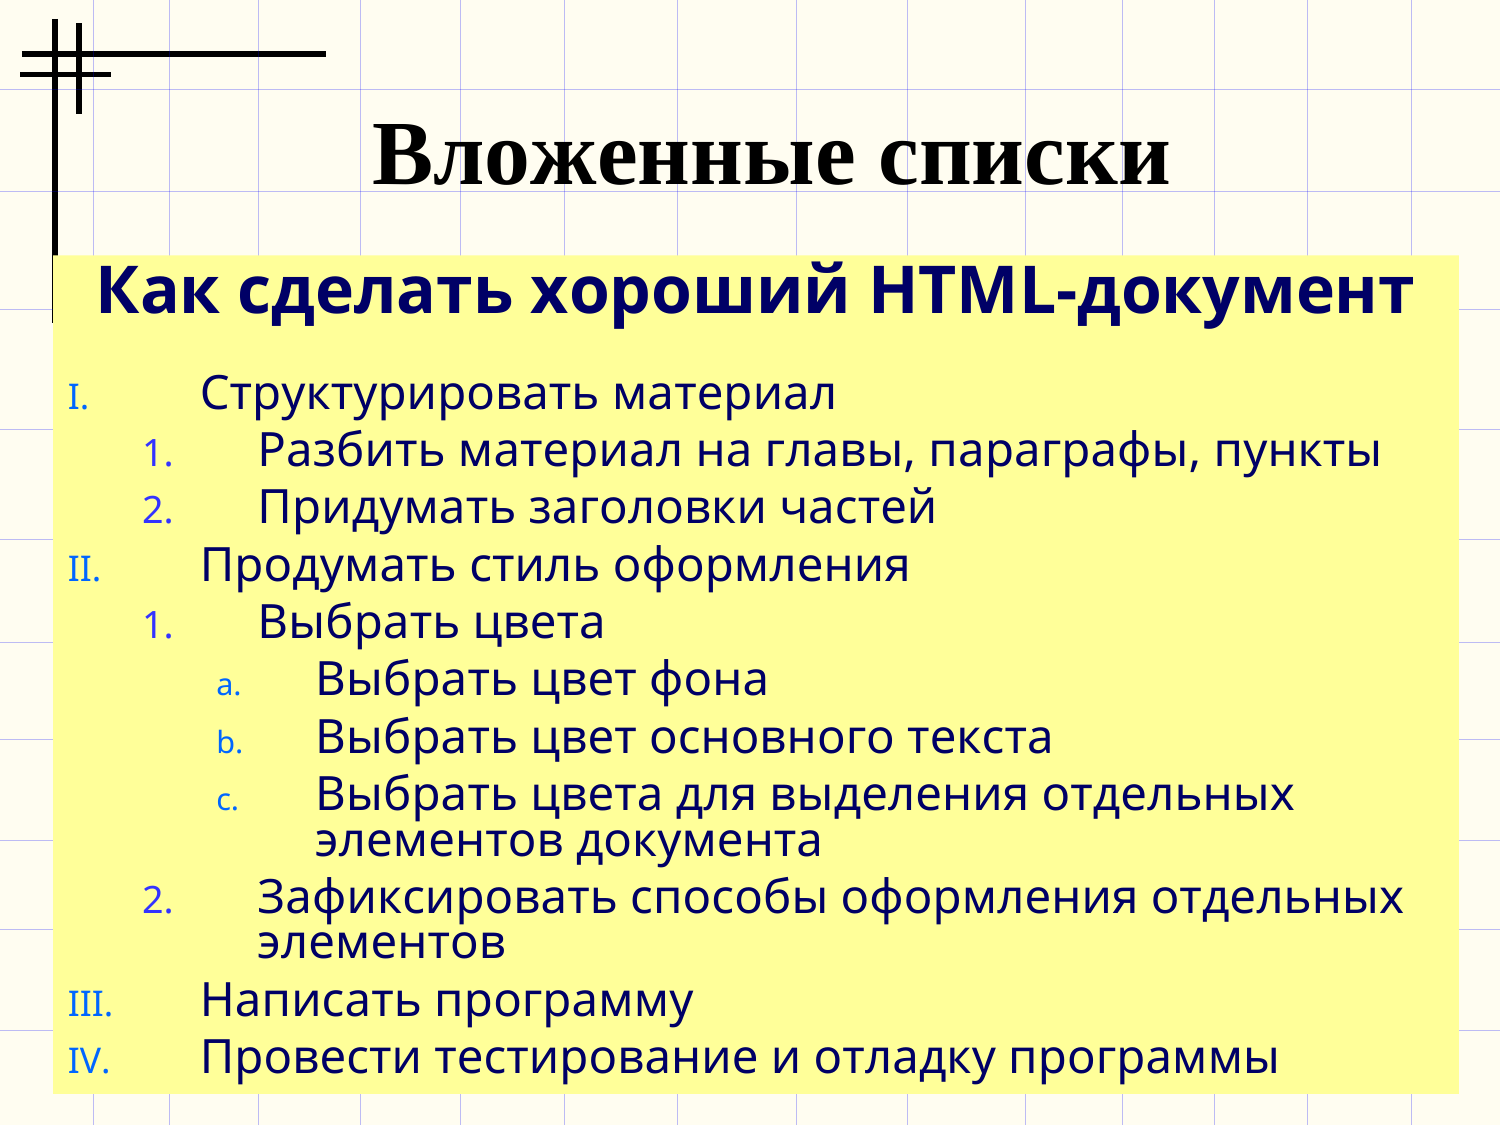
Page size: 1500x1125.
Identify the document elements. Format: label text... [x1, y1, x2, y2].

text_box Как сделать хороший HTML-документ Структурировать материал Разбить материал на главы, параграфы, пункты Придумать заголовки частей Продумать стиль оформления Выбрать цвета Выбрать цвет фона Выбрать цвет основного текста Выбрать цвета для выделения отдельных элементов документа Зафиксировать способы оформления отдельных элементов Написать программу Провести тестирование и отладку программы [53, 255, 1459, 1094]
title Вложенные списки [75, 75, 1426, 221]
